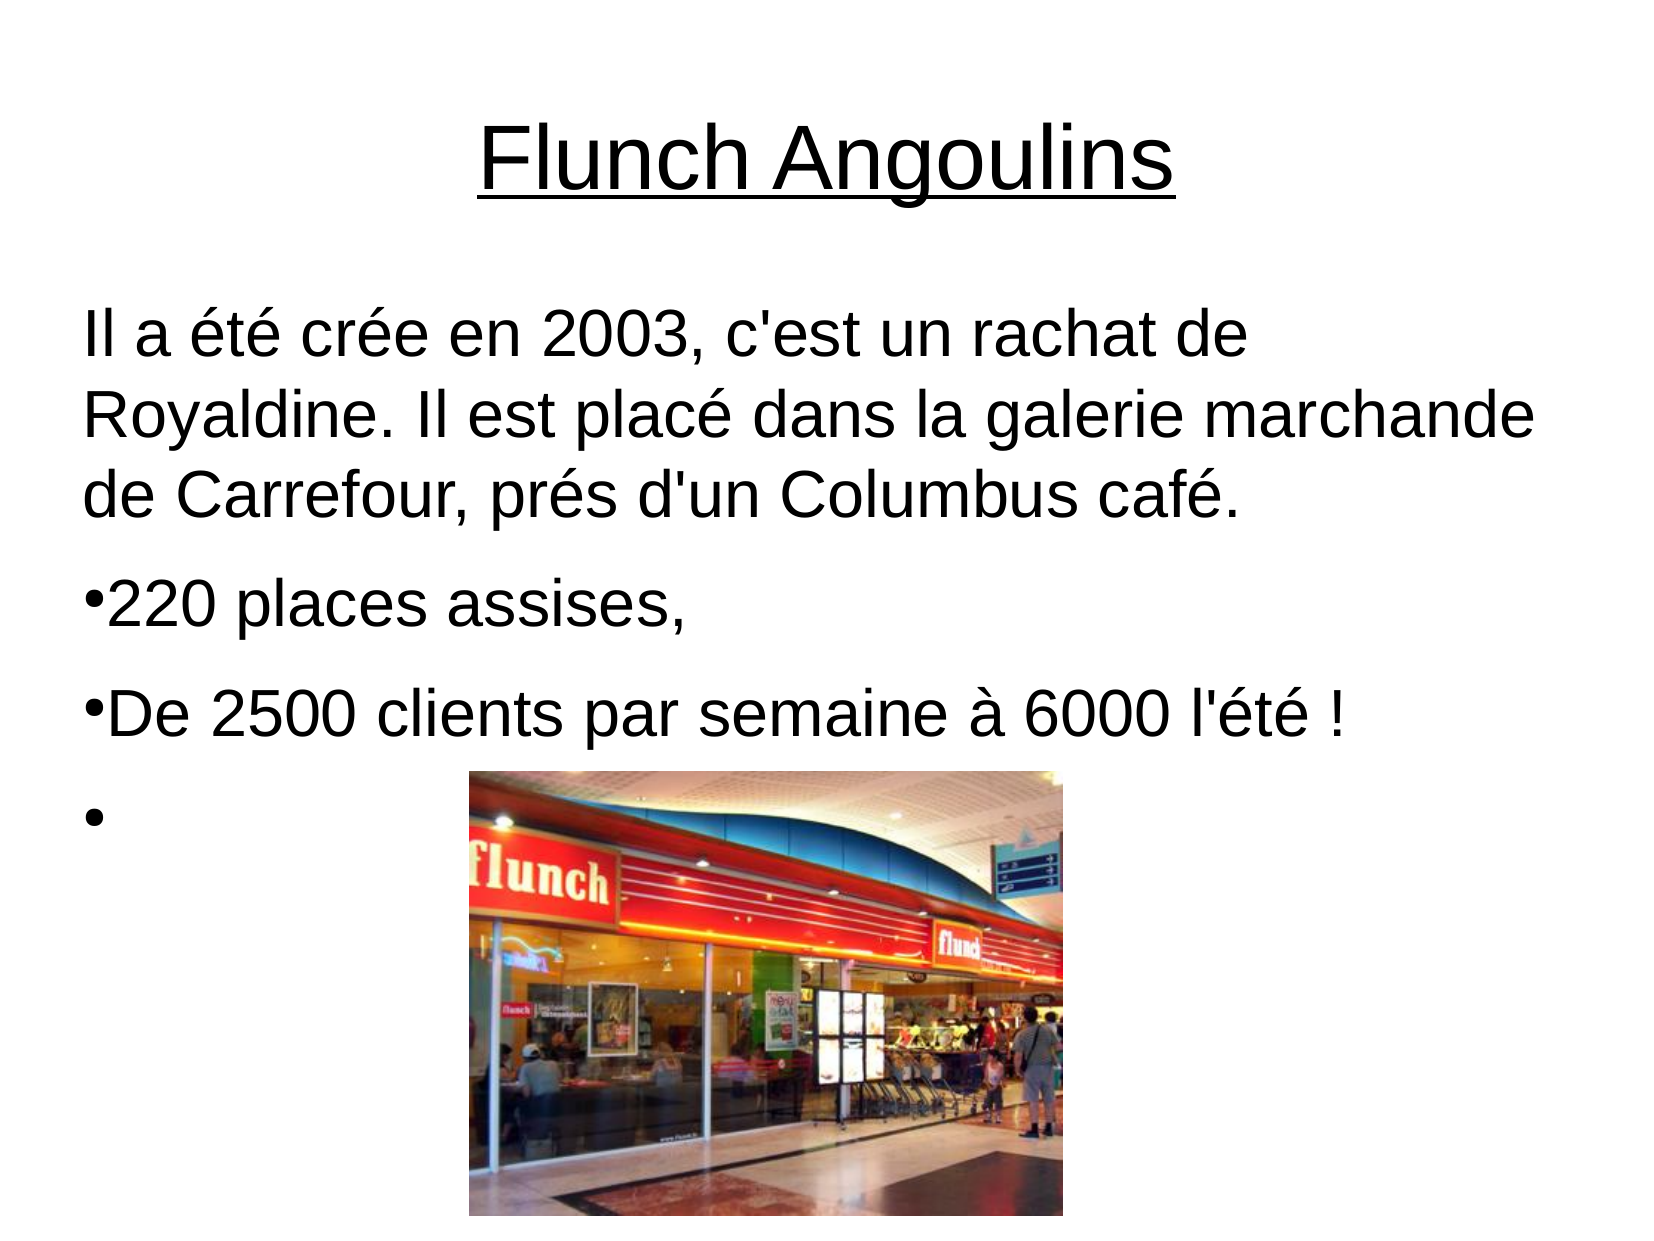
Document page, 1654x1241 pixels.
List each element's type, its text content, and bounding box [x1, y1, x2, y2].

list Il a été crée en 2003, c'est un rachat de Royaldine. Il est placé dans la galerie marchande de Carrefour, prés d'un Columbus café. 220 places assises, De 2500 clients par semaine à 6000 l'été ! [82, 290, 1571, 1010]
picture [469, 771, 1063, 1216]
title Flunch Angoulins [82, 49, 1571, 257]
